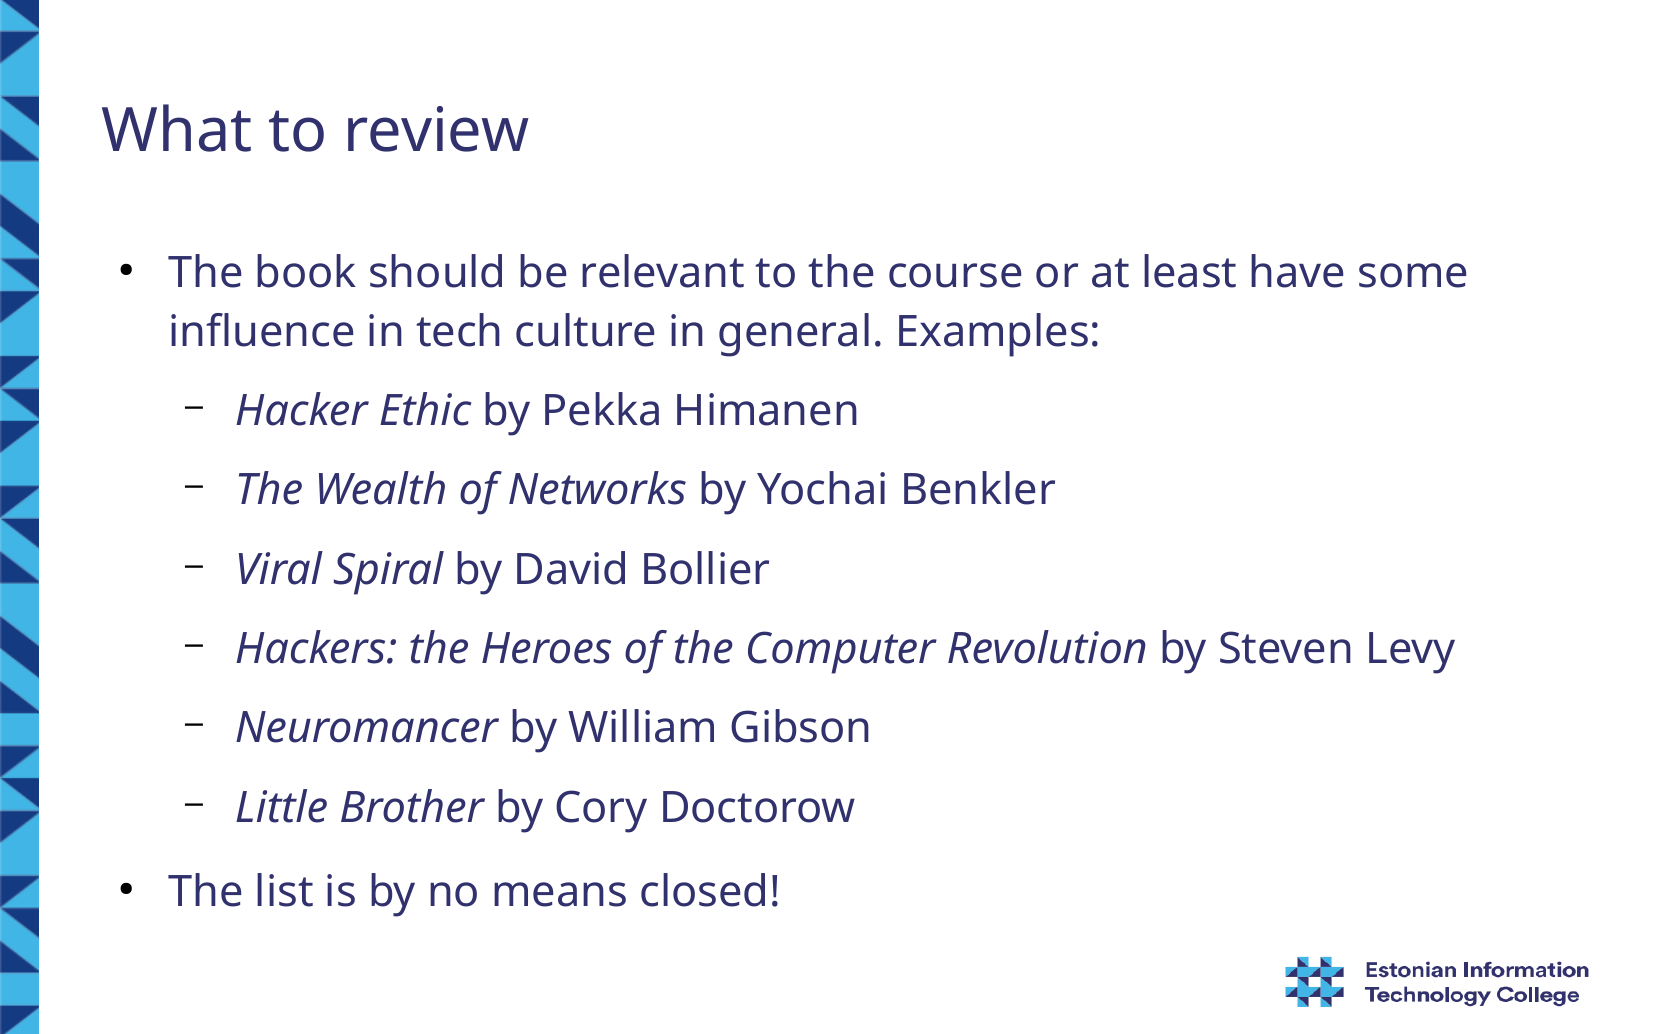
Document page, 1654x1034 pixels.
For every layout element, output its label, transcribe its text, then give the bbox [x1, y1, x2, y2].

title What to review [101, 41, 1224, 214]
list The book should be relevant to the course or at least have some influence in tech culture in general. Examples: Hacker Ethic by Pekka Himanen The Wealth of Networks by Yochai Benkler Viral Spiral by David Bollier Hackers: the Heroes of the Computer Revolution by Steven Levy Neuromancer by William Gibson Little Brother by Cory Doctorow The list is by no means closed! [101, 241, 1591, 924]
